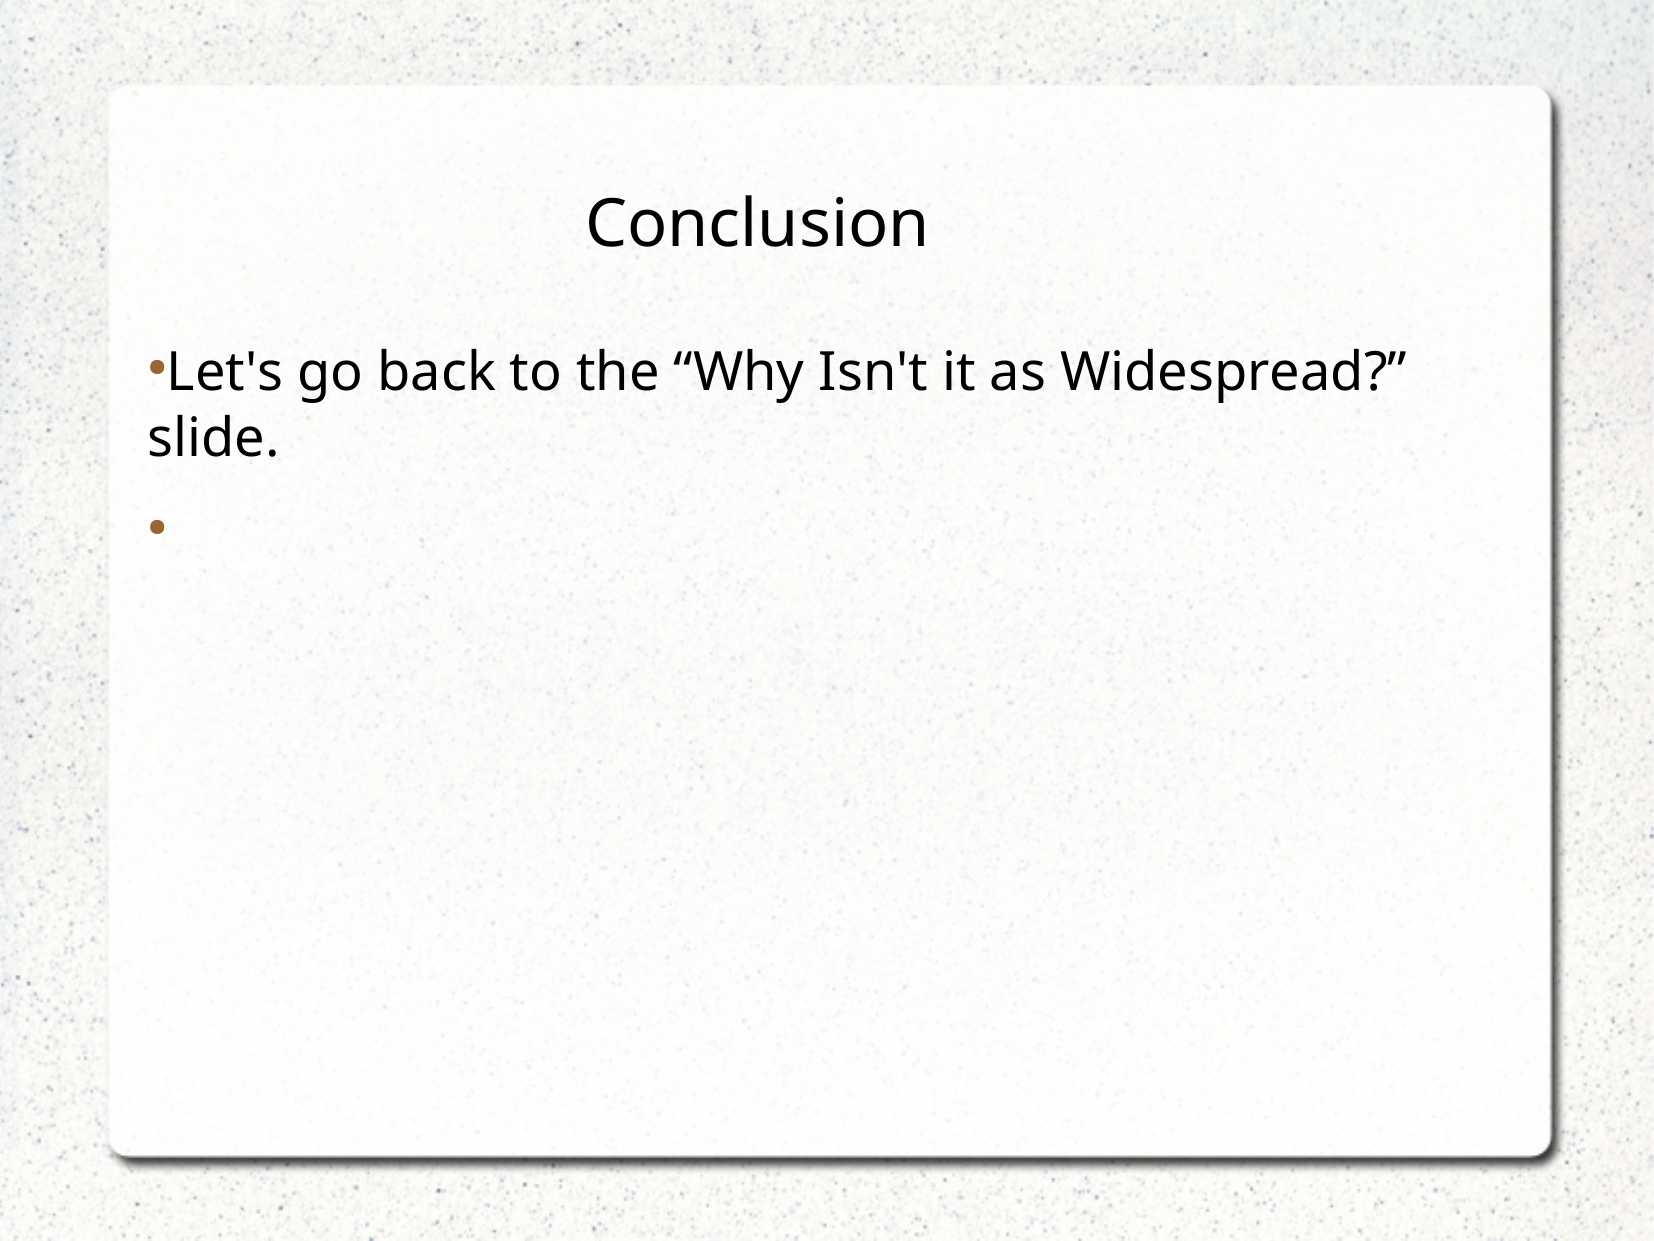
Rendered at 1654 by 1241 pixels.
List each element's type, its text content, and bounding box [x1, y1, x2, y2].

list Let's go back to the “Why Isn't it as Widespread?” slide. [147, 336, 1506, 987]
text_box Conclusion [585, 180, 1651, 386]
